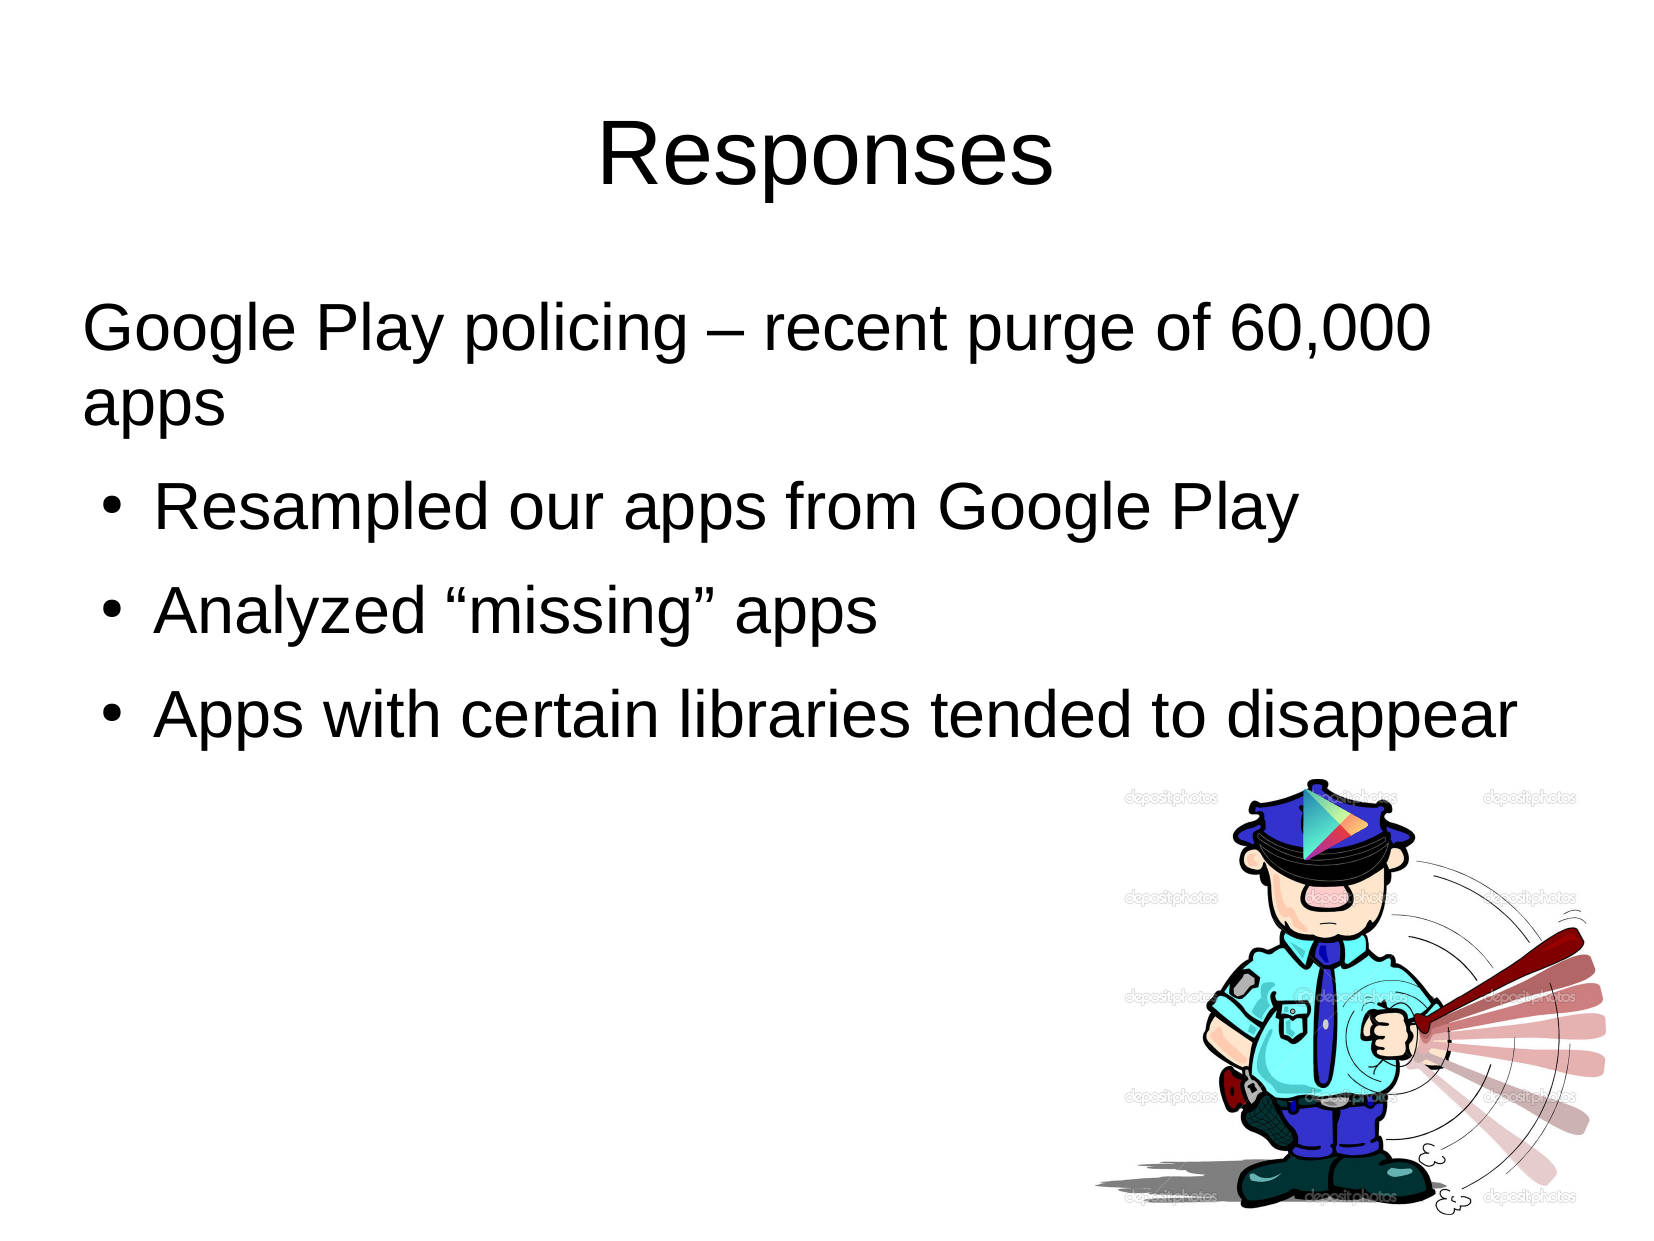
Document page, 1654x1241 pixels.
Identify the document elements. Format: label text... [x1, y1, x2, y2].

title Responses [82, 49, 1571, 257]
picture [1095, 779, 1606, 1216]
list Google Play policing – recent purge of 60,000 apps Resampled our apps from Google Play Analyzed “missing” apps Apps with certain libraries tended to disappear [82, 290, 1538, 1010]
